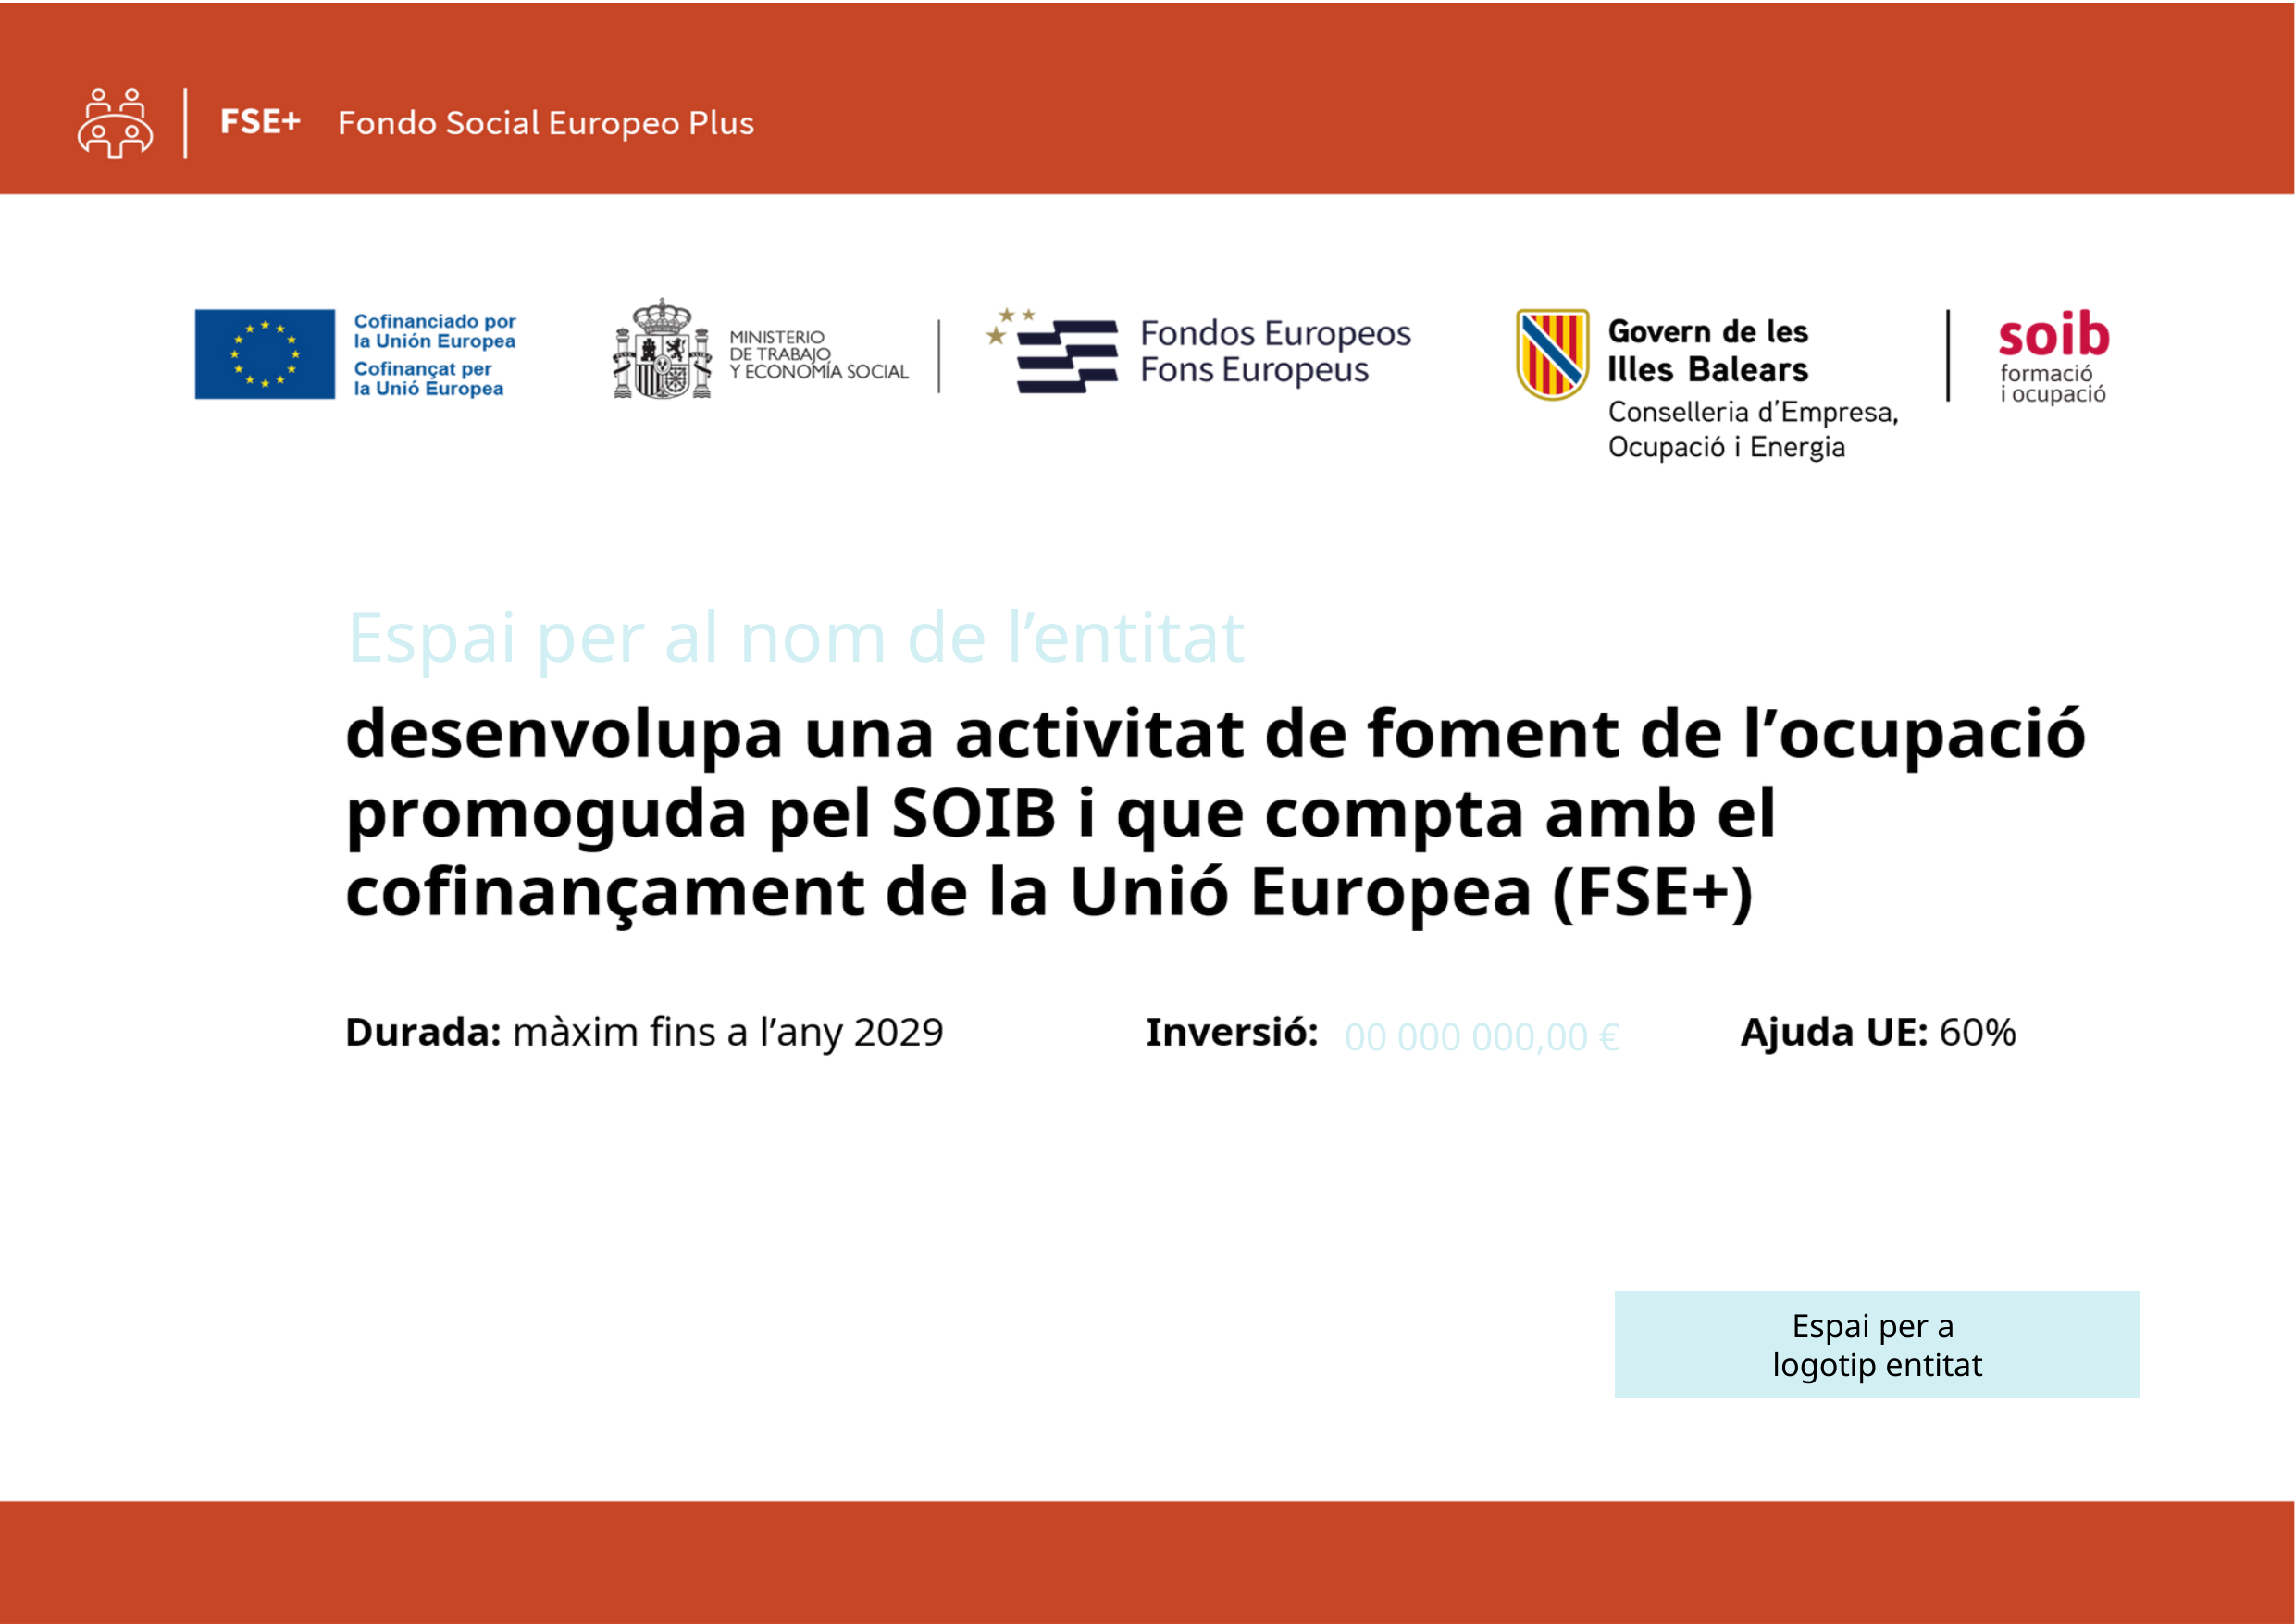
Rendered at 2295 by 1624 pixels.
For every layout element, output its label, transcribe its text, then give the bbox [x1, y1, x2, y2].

text_box [0, 3, 2295, 1624]
text_box Espai per a logotip entitat [1615, 1290, 2140, 1398]
text_box 00 000 000,00 € [1344, 1012, 1718, 1059]
text_box Espai per al nom de l’entitat [346, 600, 2082, 676]
